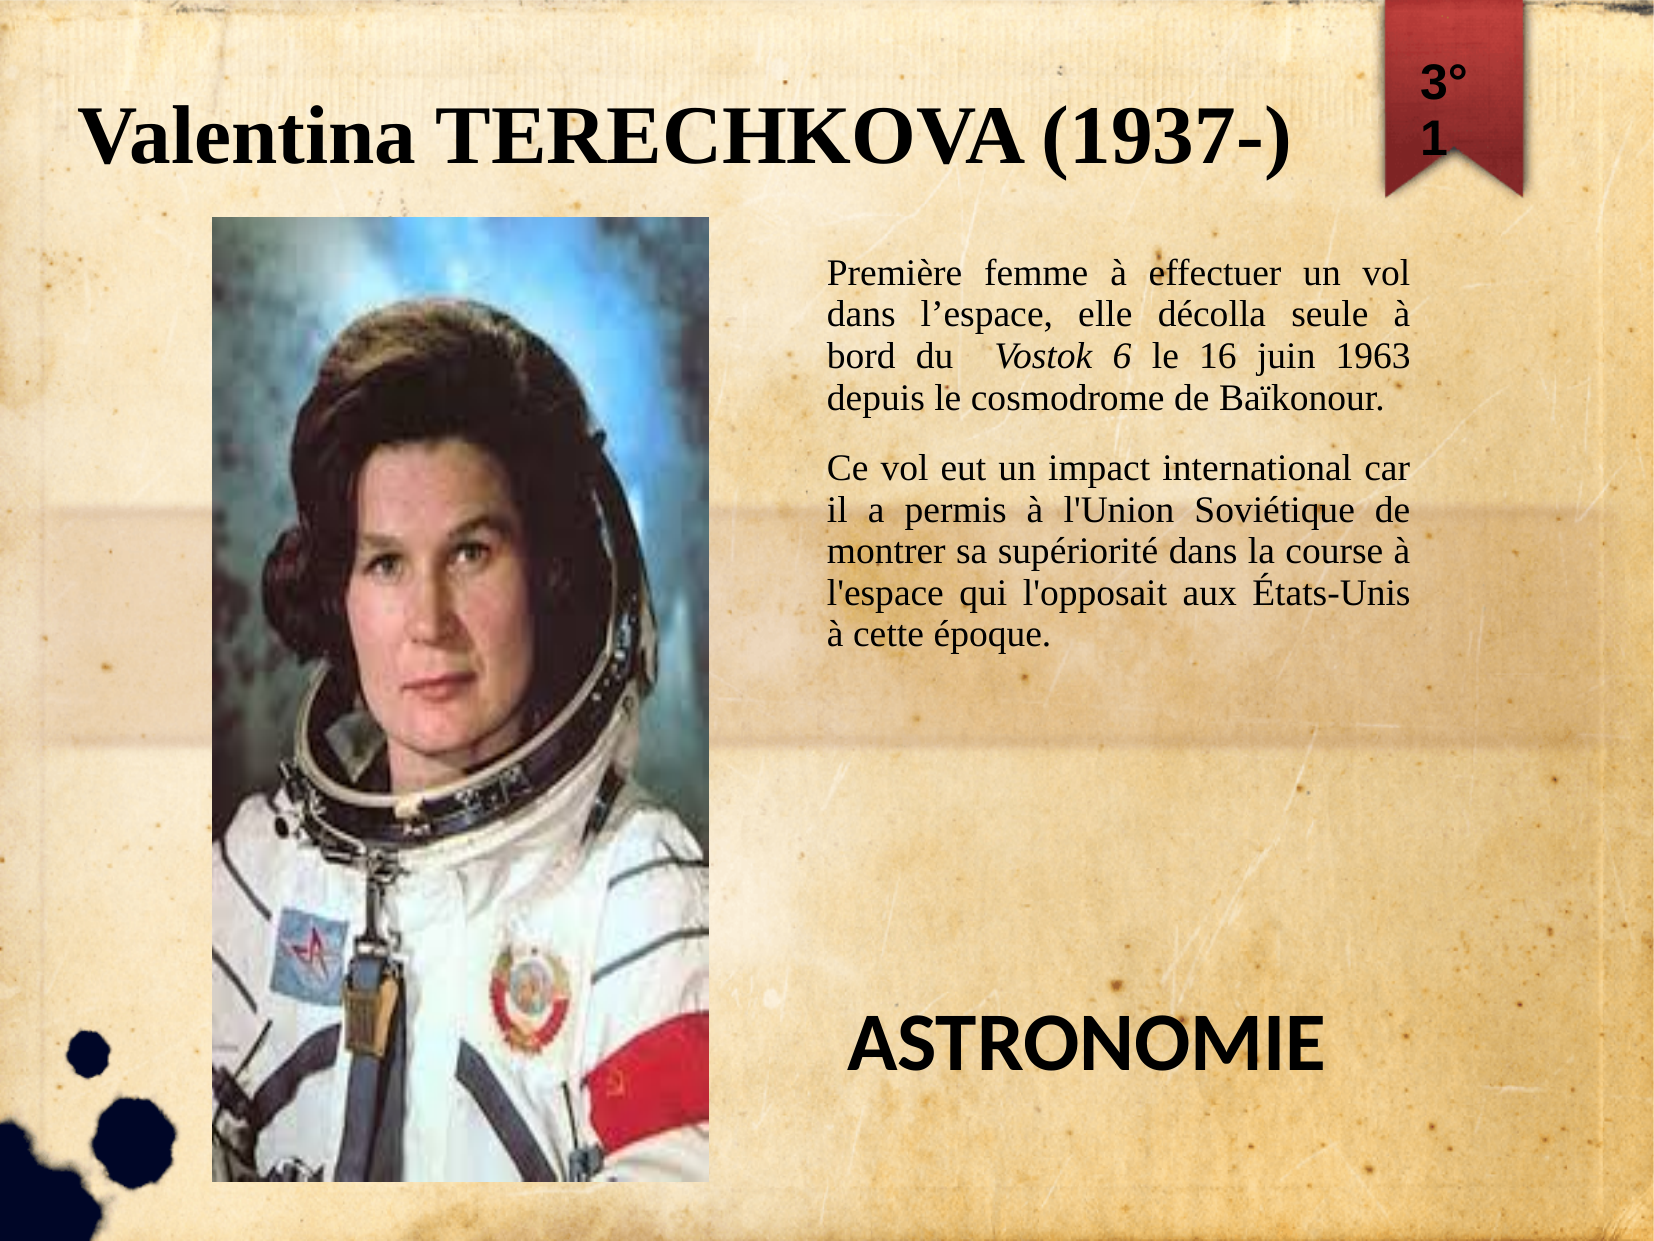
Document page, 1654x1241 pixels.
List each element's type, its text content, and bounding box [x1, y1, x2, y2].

list ASTRONOMIE [307, 1007, 1654, 1213]
list Première femme à effectuer un vol dans l’espace, elle décolla seule à bord du Vostok 6 le 16 juin 1963 depuis le cosmodrome de Baïkonour. Ce vol eut un impact international car il a permis à l'Union Soviétique de montrer sa supériorité dans la course à l'espace qui l'opposait aux États-Unis à cette époque. [755, 251, 1412, 945]
picture [0, 0, 1654, 1241]
text_box 3°1 [1405, 47, 1501, 174]
title Valentina TERECHKOVA (1937-) [0, 31, 1430, 239]
